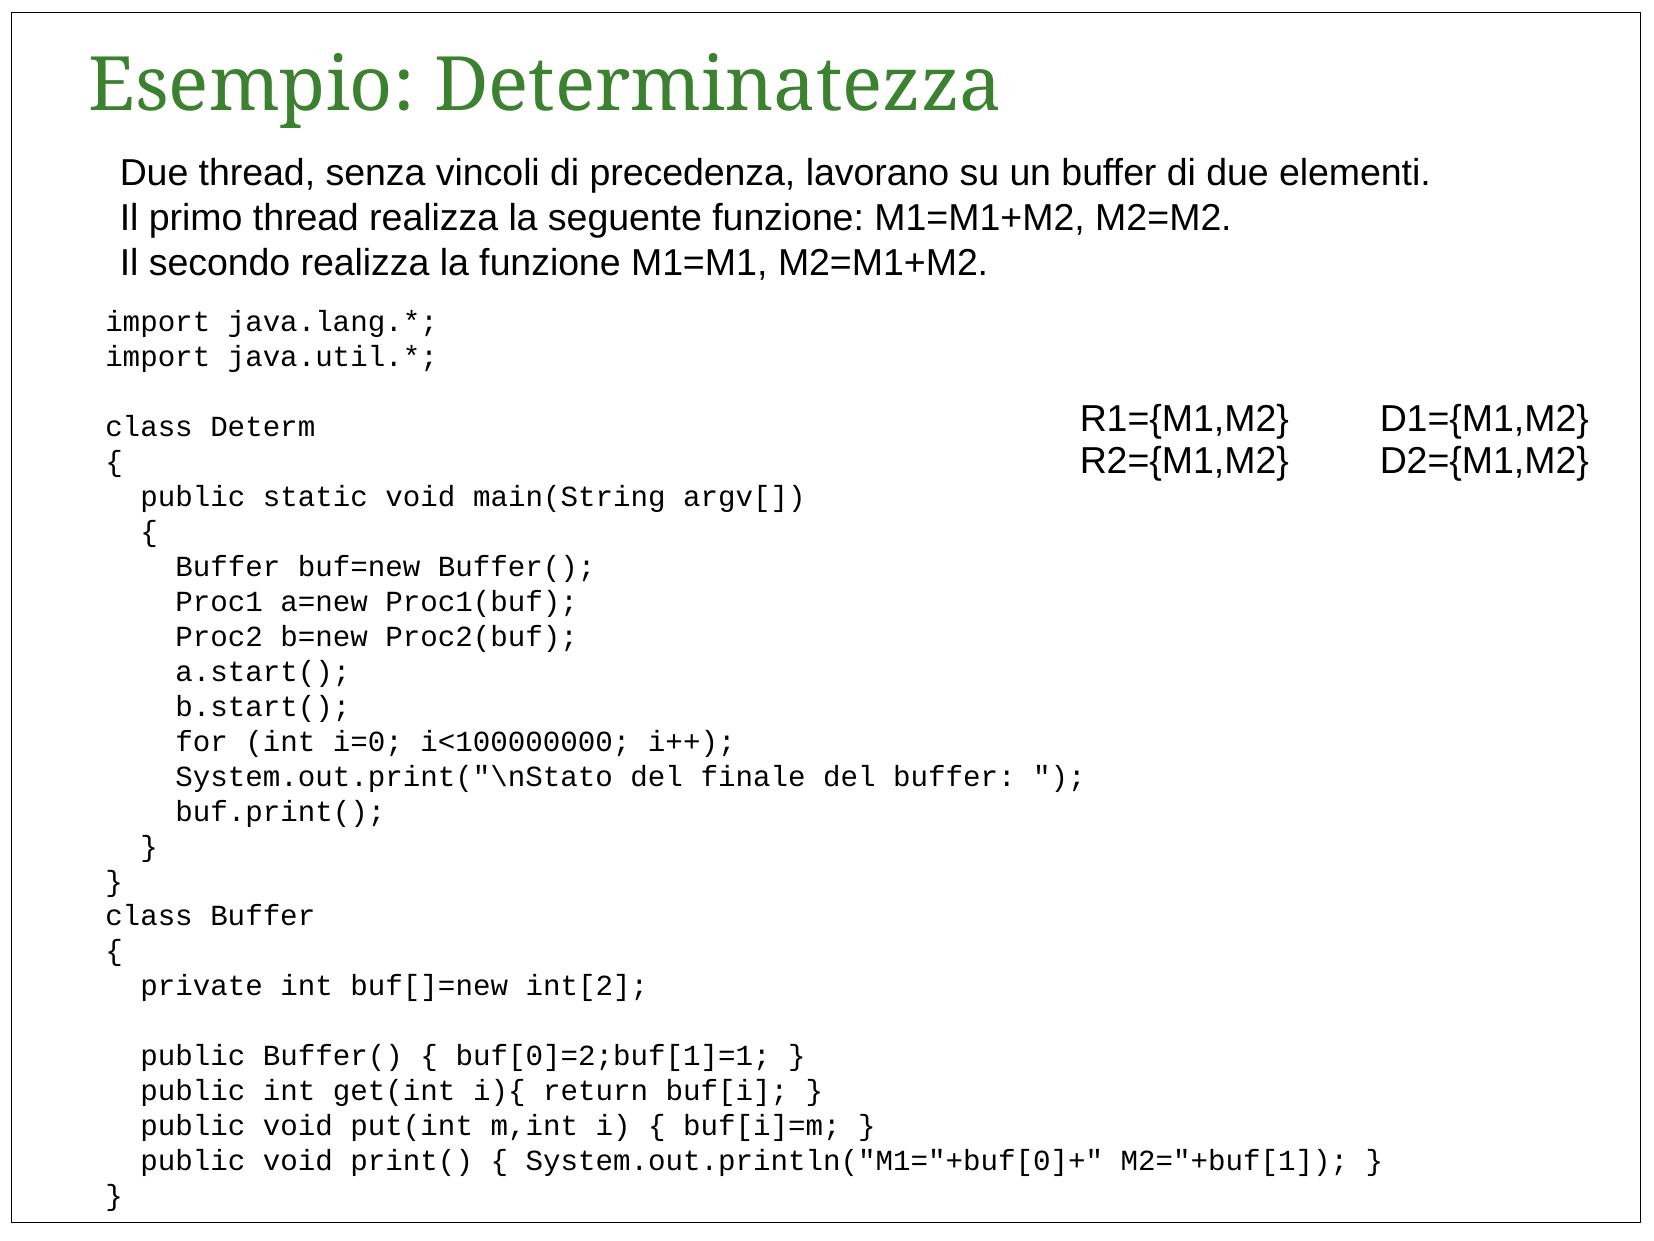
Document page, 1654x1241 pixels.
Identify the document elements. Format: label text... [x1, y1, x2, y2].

text_box Due thread, senza vincoli di precedenza, lavorano su un buffer di due elementi. Il primo thread realizza la seguente funzione: M1=M1+M2, M2=M2. Il secondo realizza la funzione M1=M1, M2=M1+M2. [105, 140, 1620, 282]
text_box R1={M1,M2} D1={M1,M2} R2={M1,M2} D2={M1,M2} [1065, 390, 1606, 531]
text_box Esempio: Determinatezza [73, 27, 1627, 235]
text_box import java.lang.*; import java.util.*; class Determ { public static void main(String argv[]) { Buffer buf=new Buffer(); Proc1 a=new Proc1(buf); Proc2 b=new Proc2(buf); a.start(); b.start(); for (int i=0; i<100000000; i++); System.out.print("\nStato del finale del buffer: "); buf.print(); } } class Buffer { private int buf[]=new int[2]; public Buffer() { buf[0]=2;buf[1]=1; } public int get(int i){ return buf[i]; } public void put(int m,int i) { buf[i]=m; } public void print() { System.out.println("M1="+buf[0]+" M2="+buf[1]); } } [90, 235, 1549, 1204]
